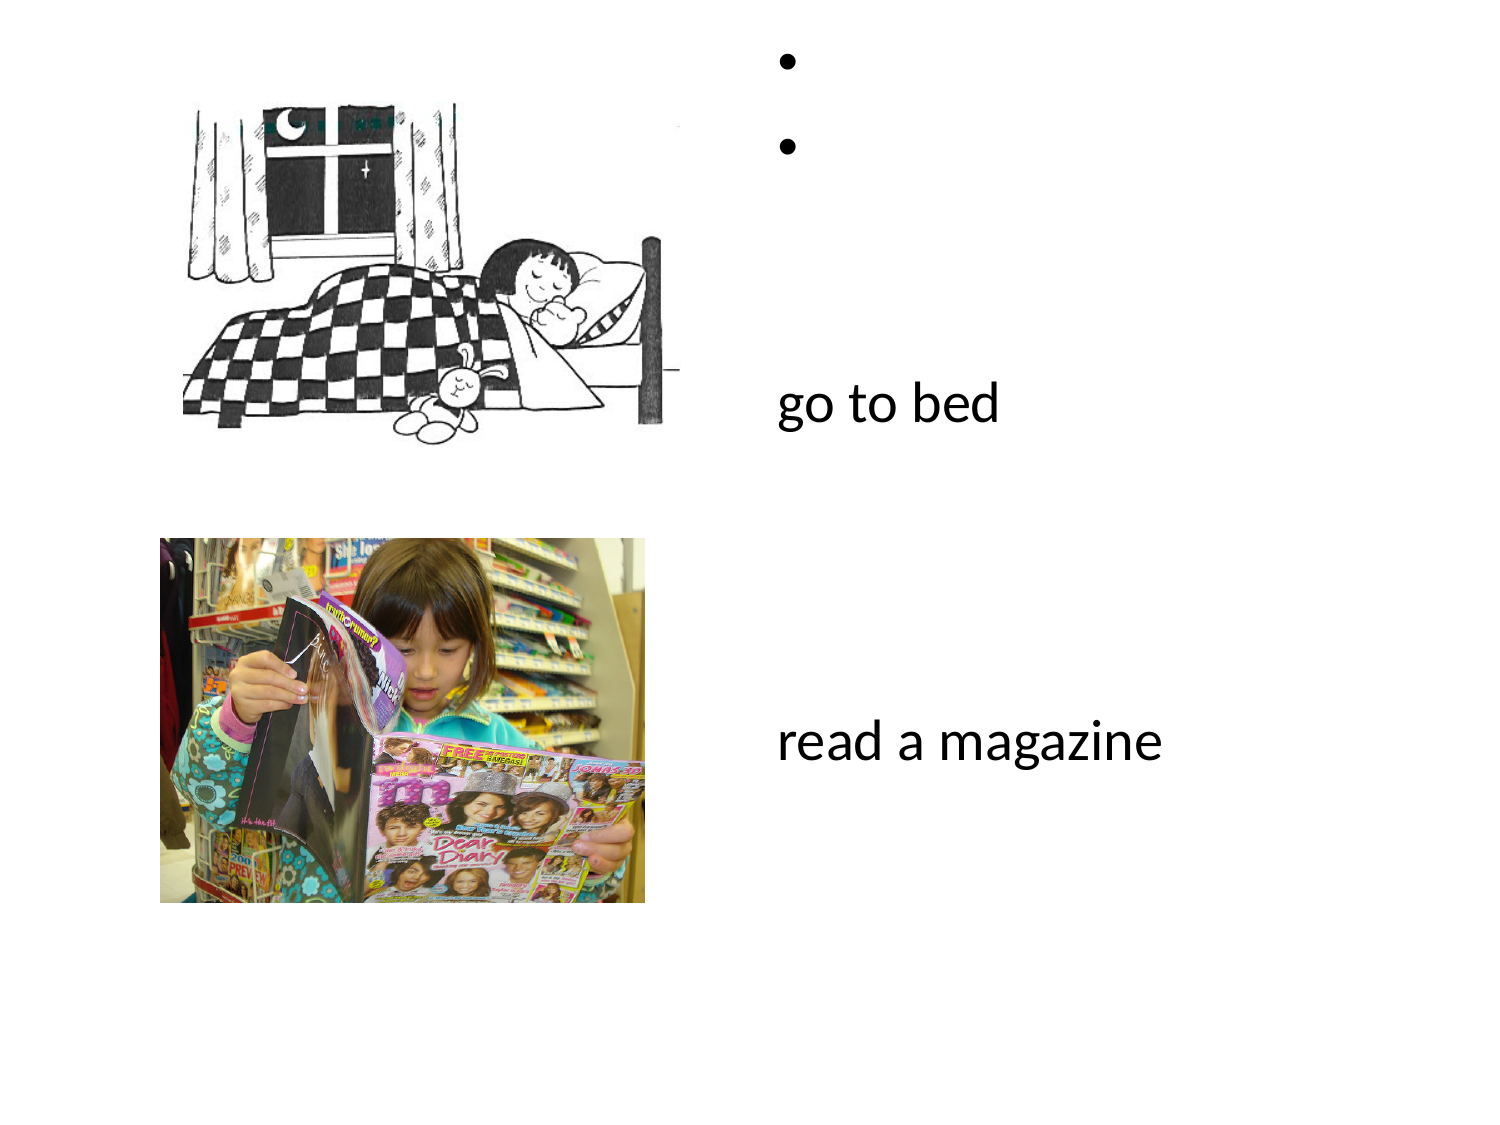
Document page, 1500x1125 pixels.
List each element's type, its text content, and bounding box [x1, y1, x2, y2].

list go to bed read a magazine [762, 19, 1426, 1083]
picture [183, 101, 681, 447]
picture [160, 538, 645, 903]
